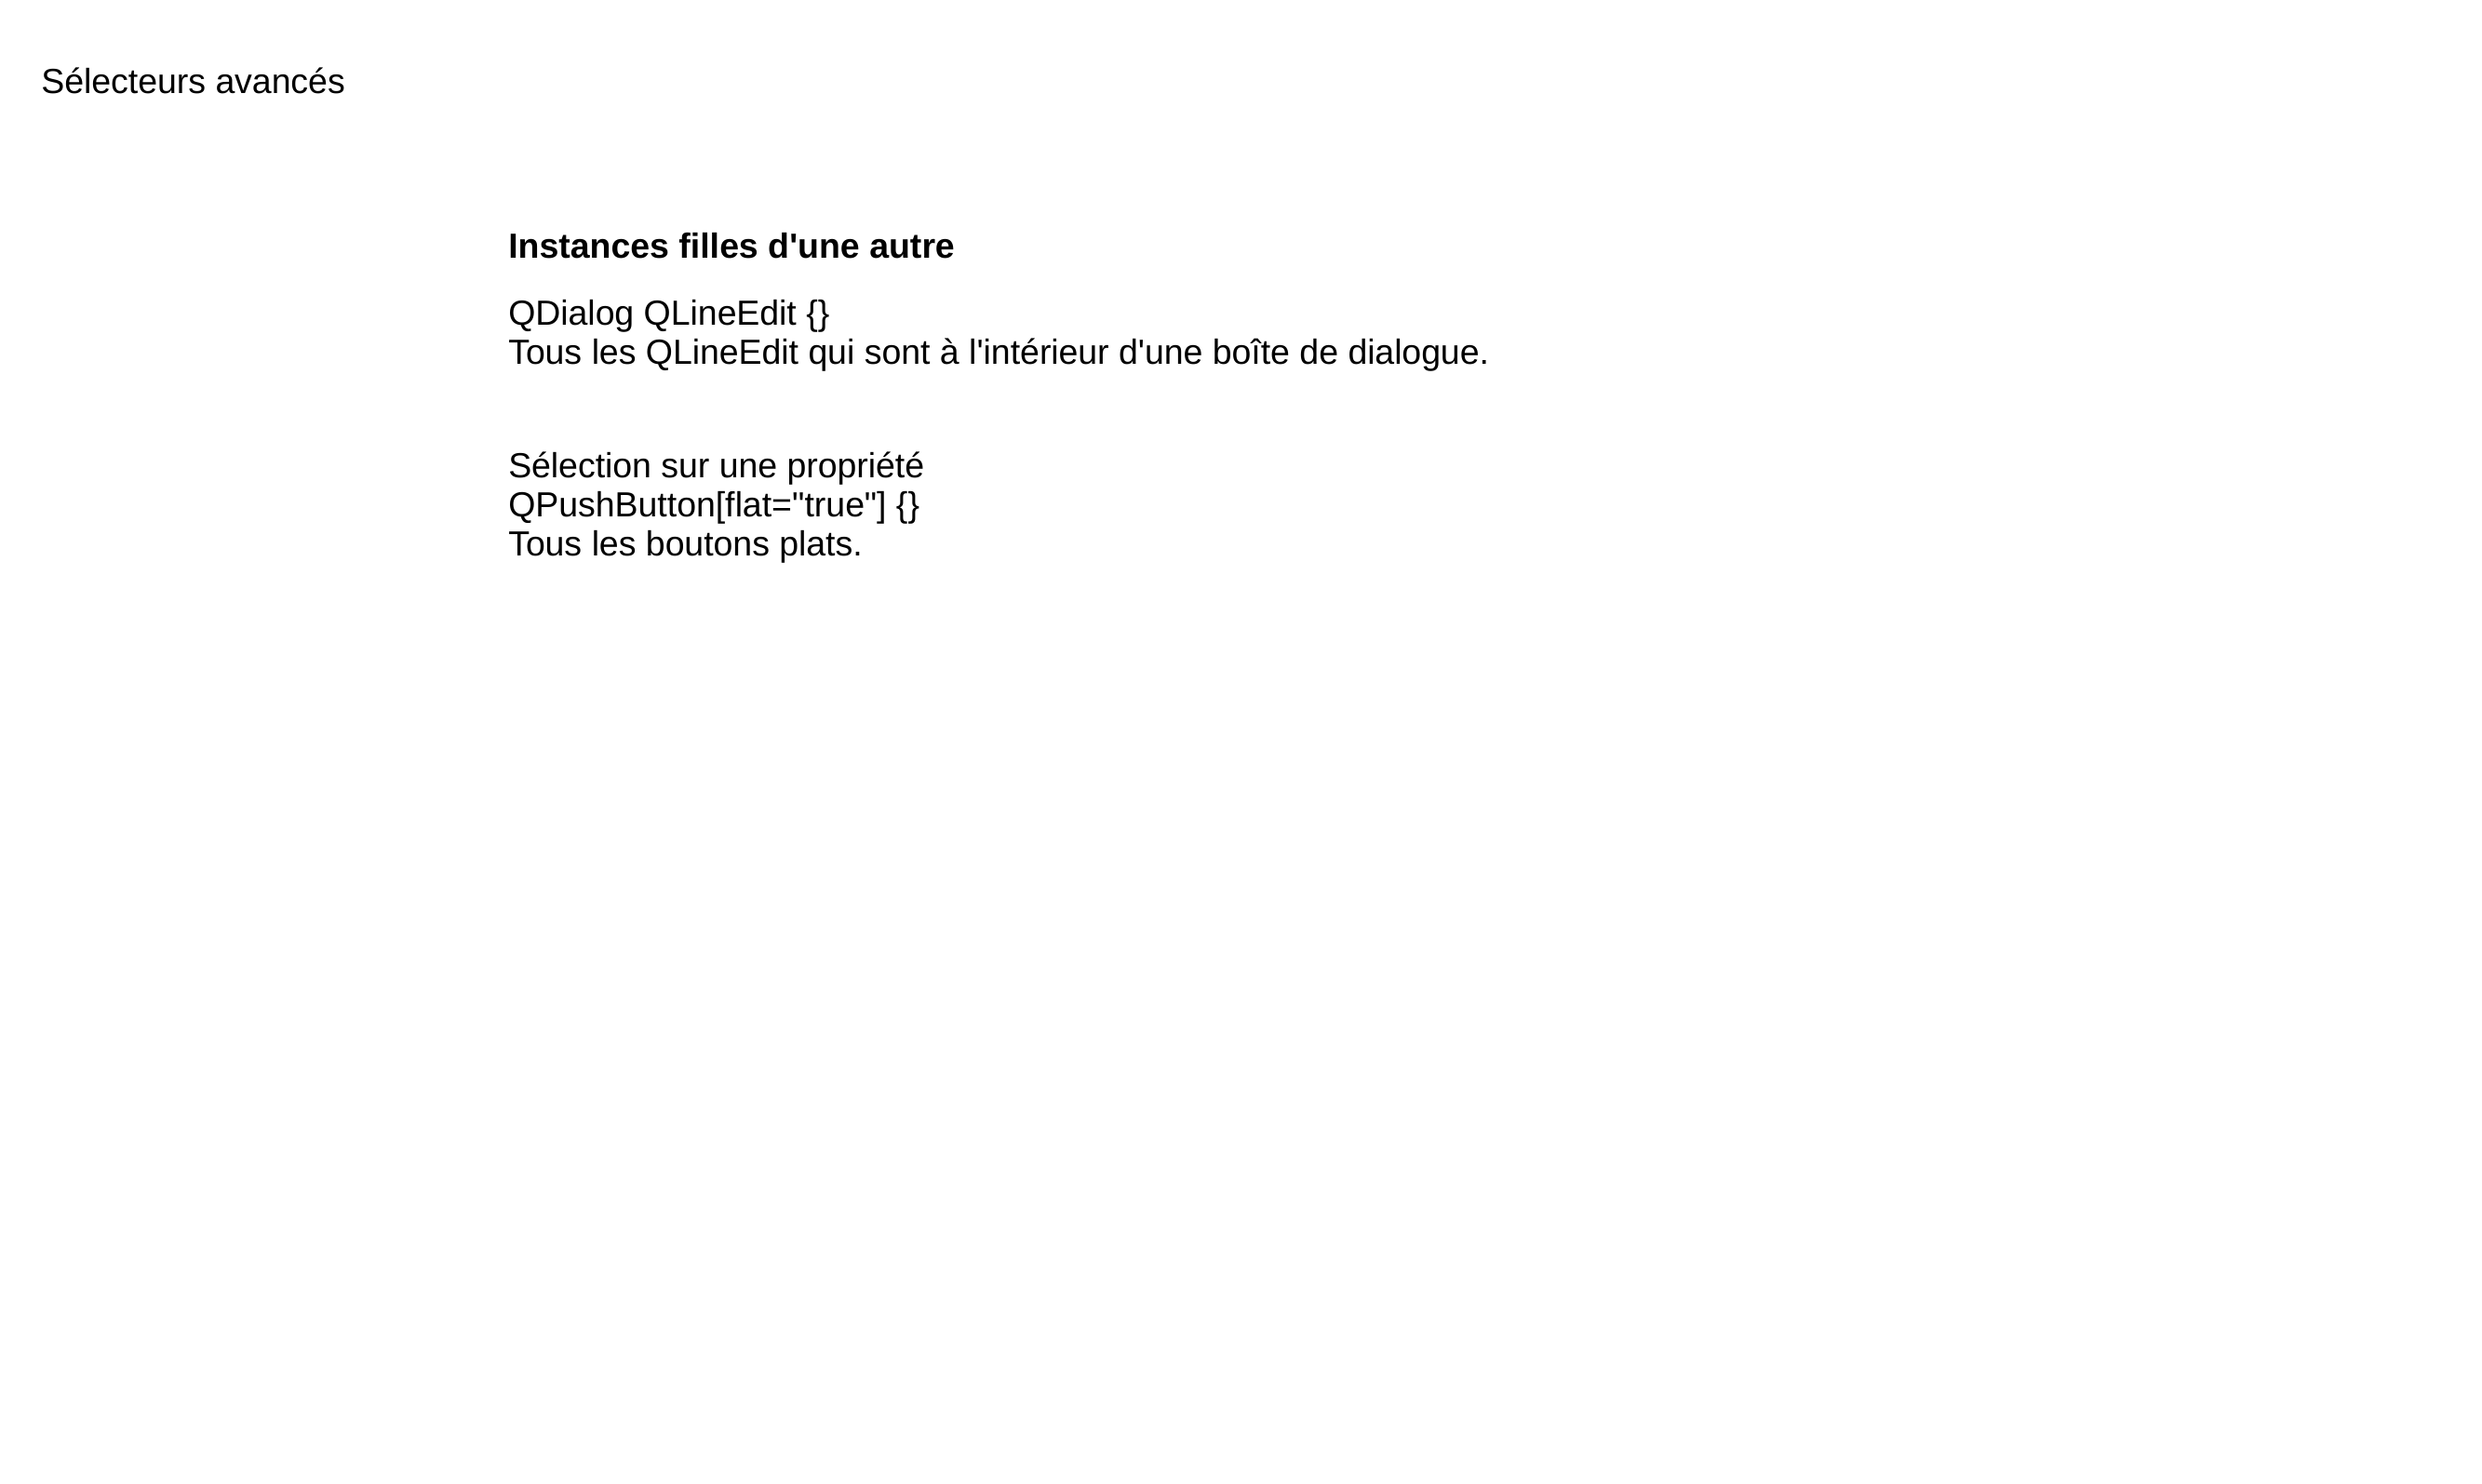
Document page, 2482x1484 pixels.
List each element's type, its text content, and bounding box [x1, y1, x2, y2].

text_box Instances filles d'une autre QDialog QLineEdit {} Tous les QLineEdit qui sont à l'intérieur d'une boîte de dialogue. [494, 220, 1924, 416]
text_box Sélecteurs avancés [27, 55, 2446, 166]
text_box Sélection sur une propriété QPushButton[flat="true"] {} Tous les boutons plats. [494, 439, 1924, 661]
